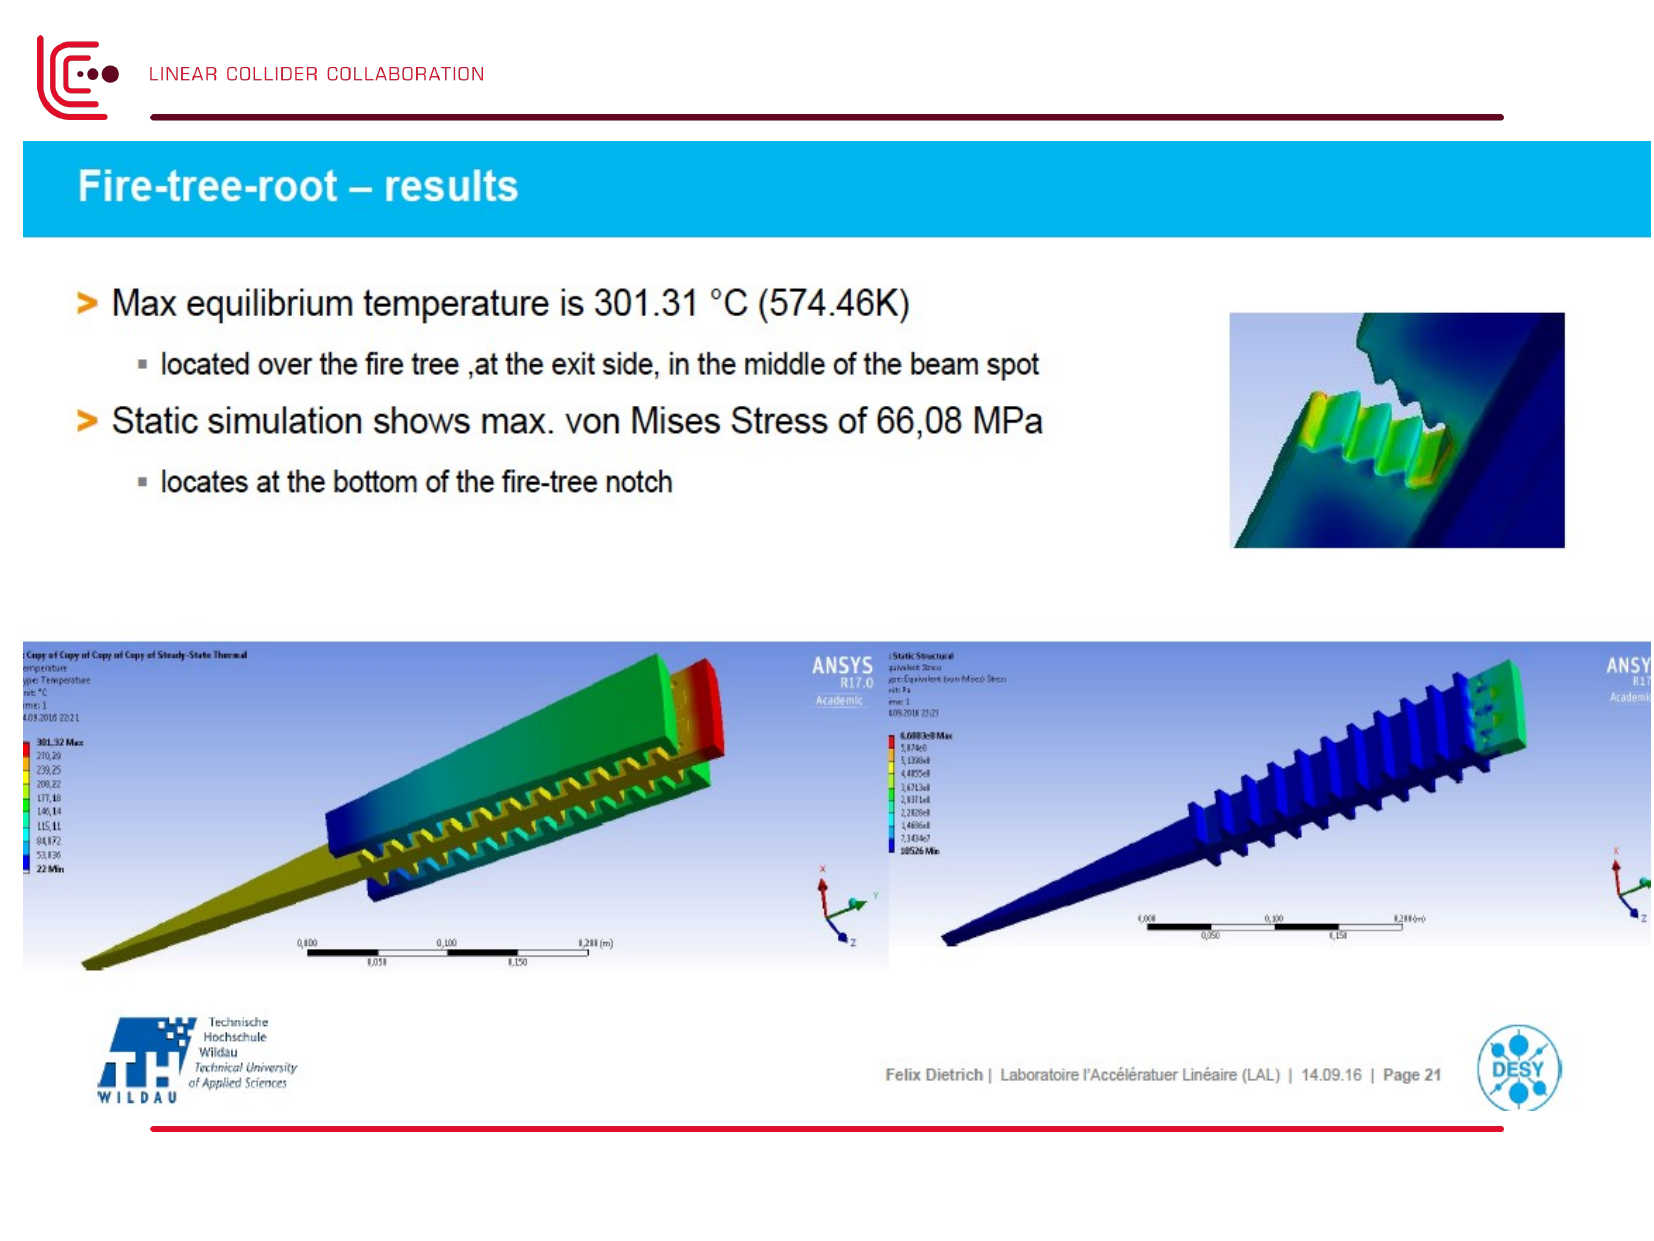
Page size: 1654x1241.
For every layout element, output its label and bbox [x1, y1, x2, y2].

picture [473, 168, 518, 202]
picture [386, 177, 445, 202]
picture [448, 177, 470, 202]
picture [348, 186, 373, 193]
picture [274, 170, 338, 202]
picture [79, 168, 101, 201]
picture [23, 237, 1651, 1132]
picture [37, 35, 1504, 140]
picture [104, 168, 274, 202]
